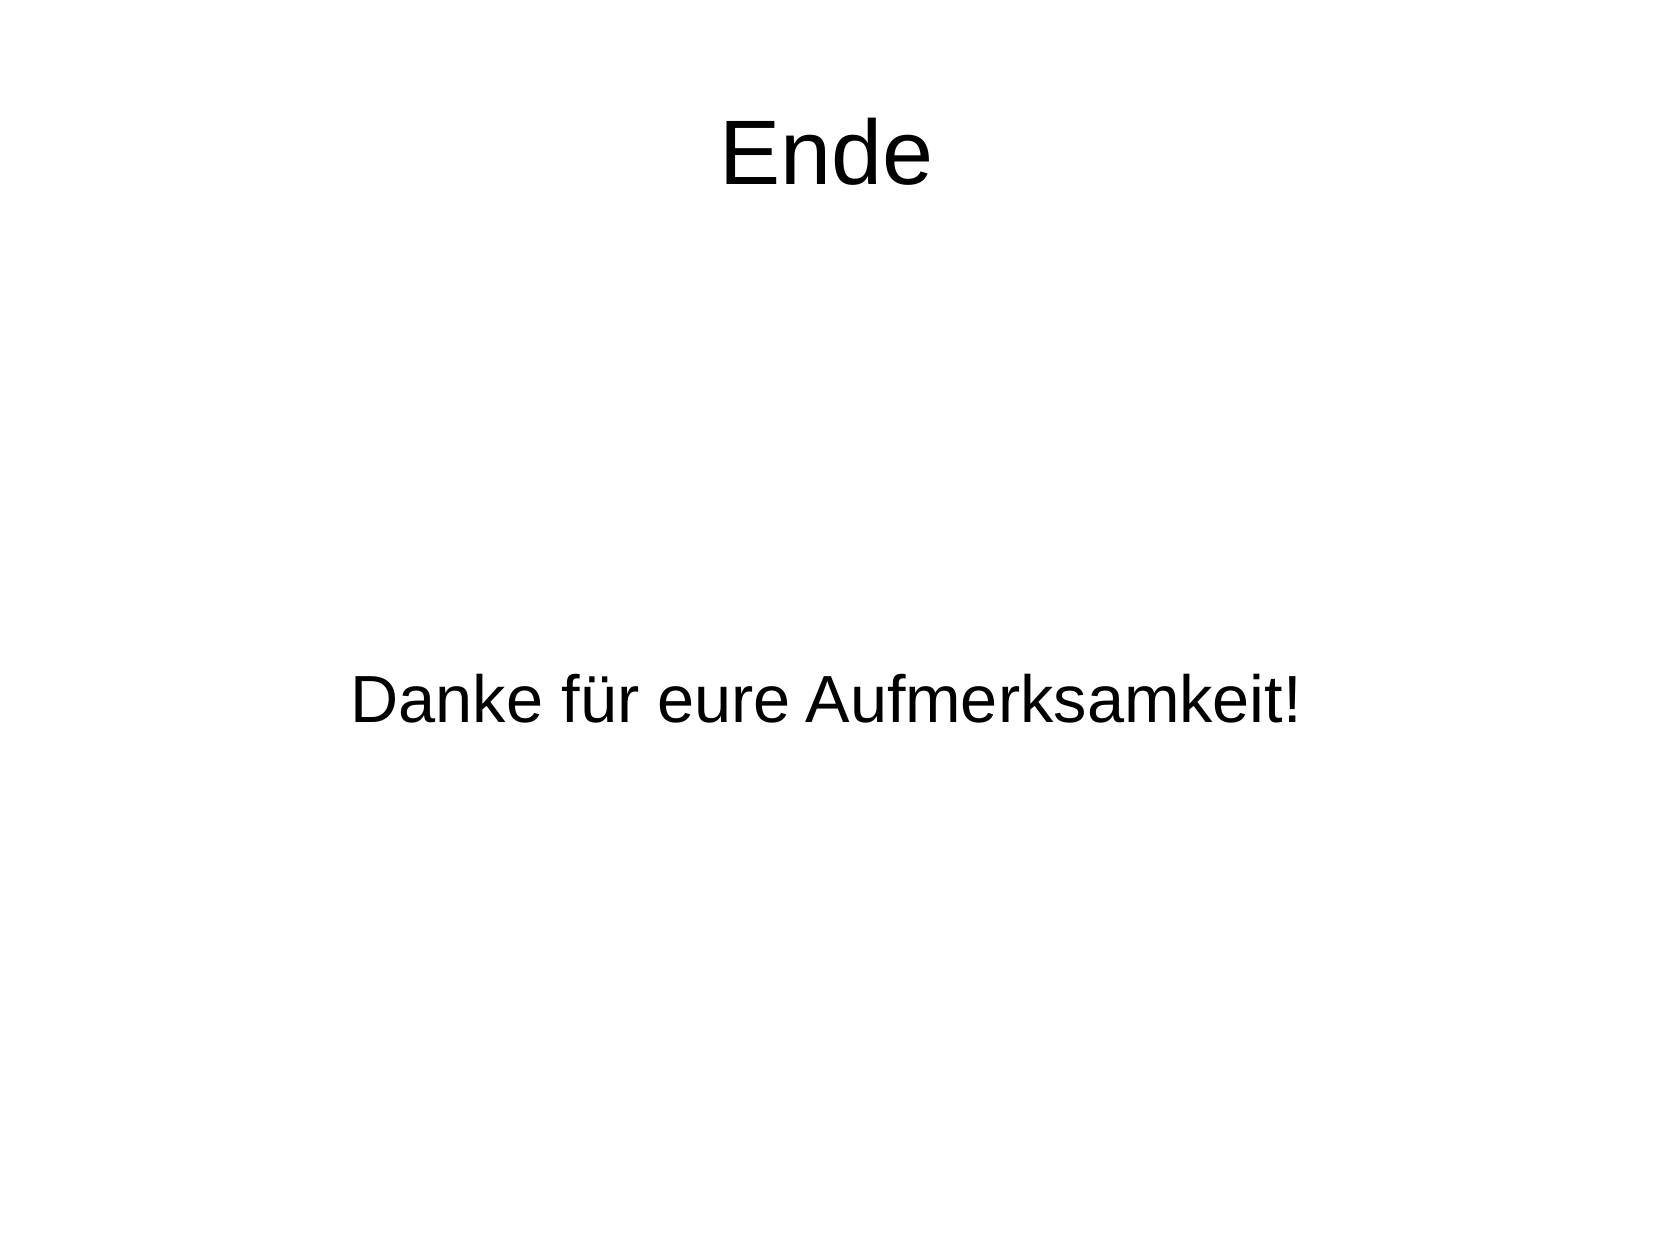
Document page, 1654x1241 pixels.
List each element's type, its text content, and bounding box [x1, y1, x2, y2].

subtitle Danke für eure Aufmerksamkeit! [82, 290, 1571, 1109]
title Ende [82, 49, 1571, 257]
